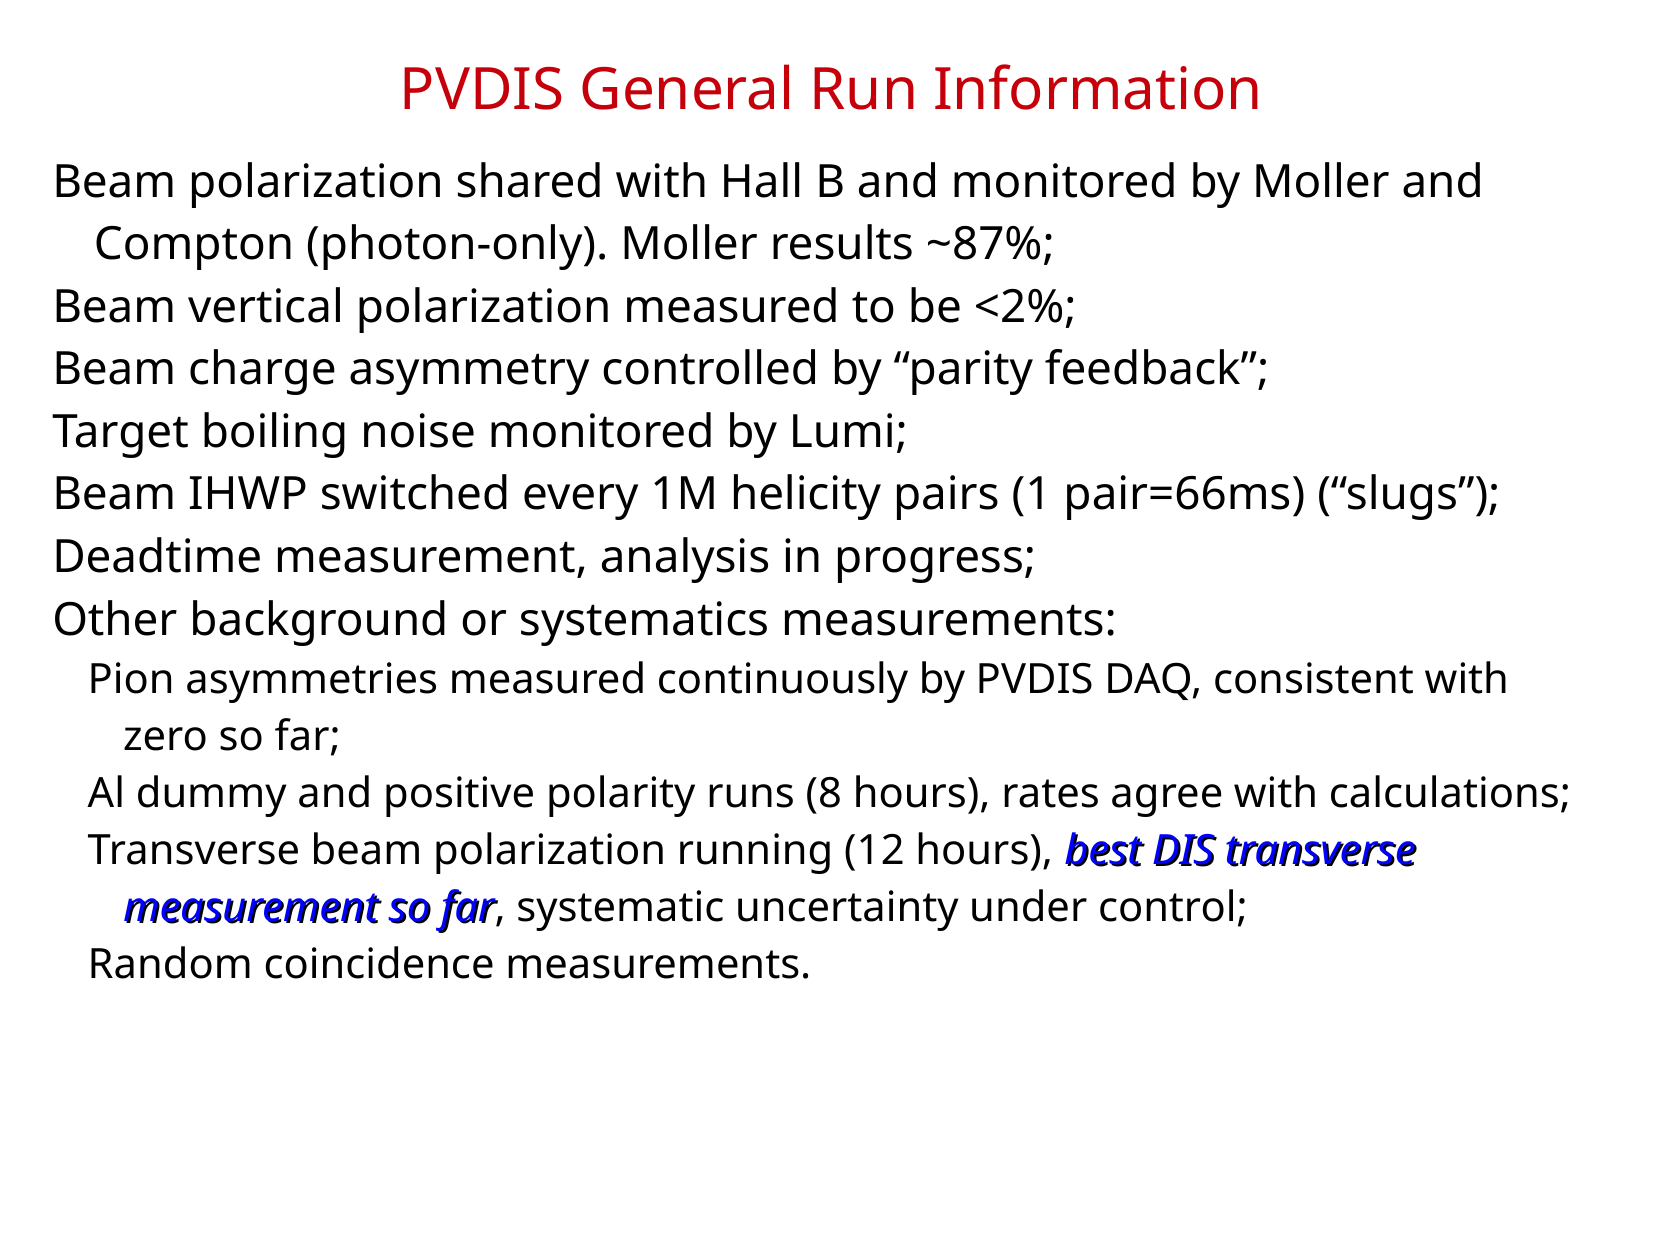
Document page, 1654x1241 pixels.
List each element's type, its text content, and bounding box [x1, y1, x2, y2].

title PVDIS General Run Information [87, 31, 1576, 140]
text_box Beam polarization shared with Hall B and monitored by Moller and Compton (photon-only). Moller results ~87%; Beam vertical polarization measured to be <2%; Beam charge asymmetry controlled by “parity feedback”; Target boiling noise monitored by Lumi; Beam IHWP switched every 1M helicity pairs (1 pair=66ms) (“slugs”); Deadtime measurement, analysis in progress; Other background or systematics measurements: Pion asymmetries measured continuously by PVDIS DAQ, consistent with zero so far; Al dummy and positive polarity runs (8 hours), rates agree with calculations; Transverse beam polarization running (12 hours), best DIS transverse measurement so far, systematic uncertainty under control; Random coincidence measurements. [37, 140, 1594, 1133]
